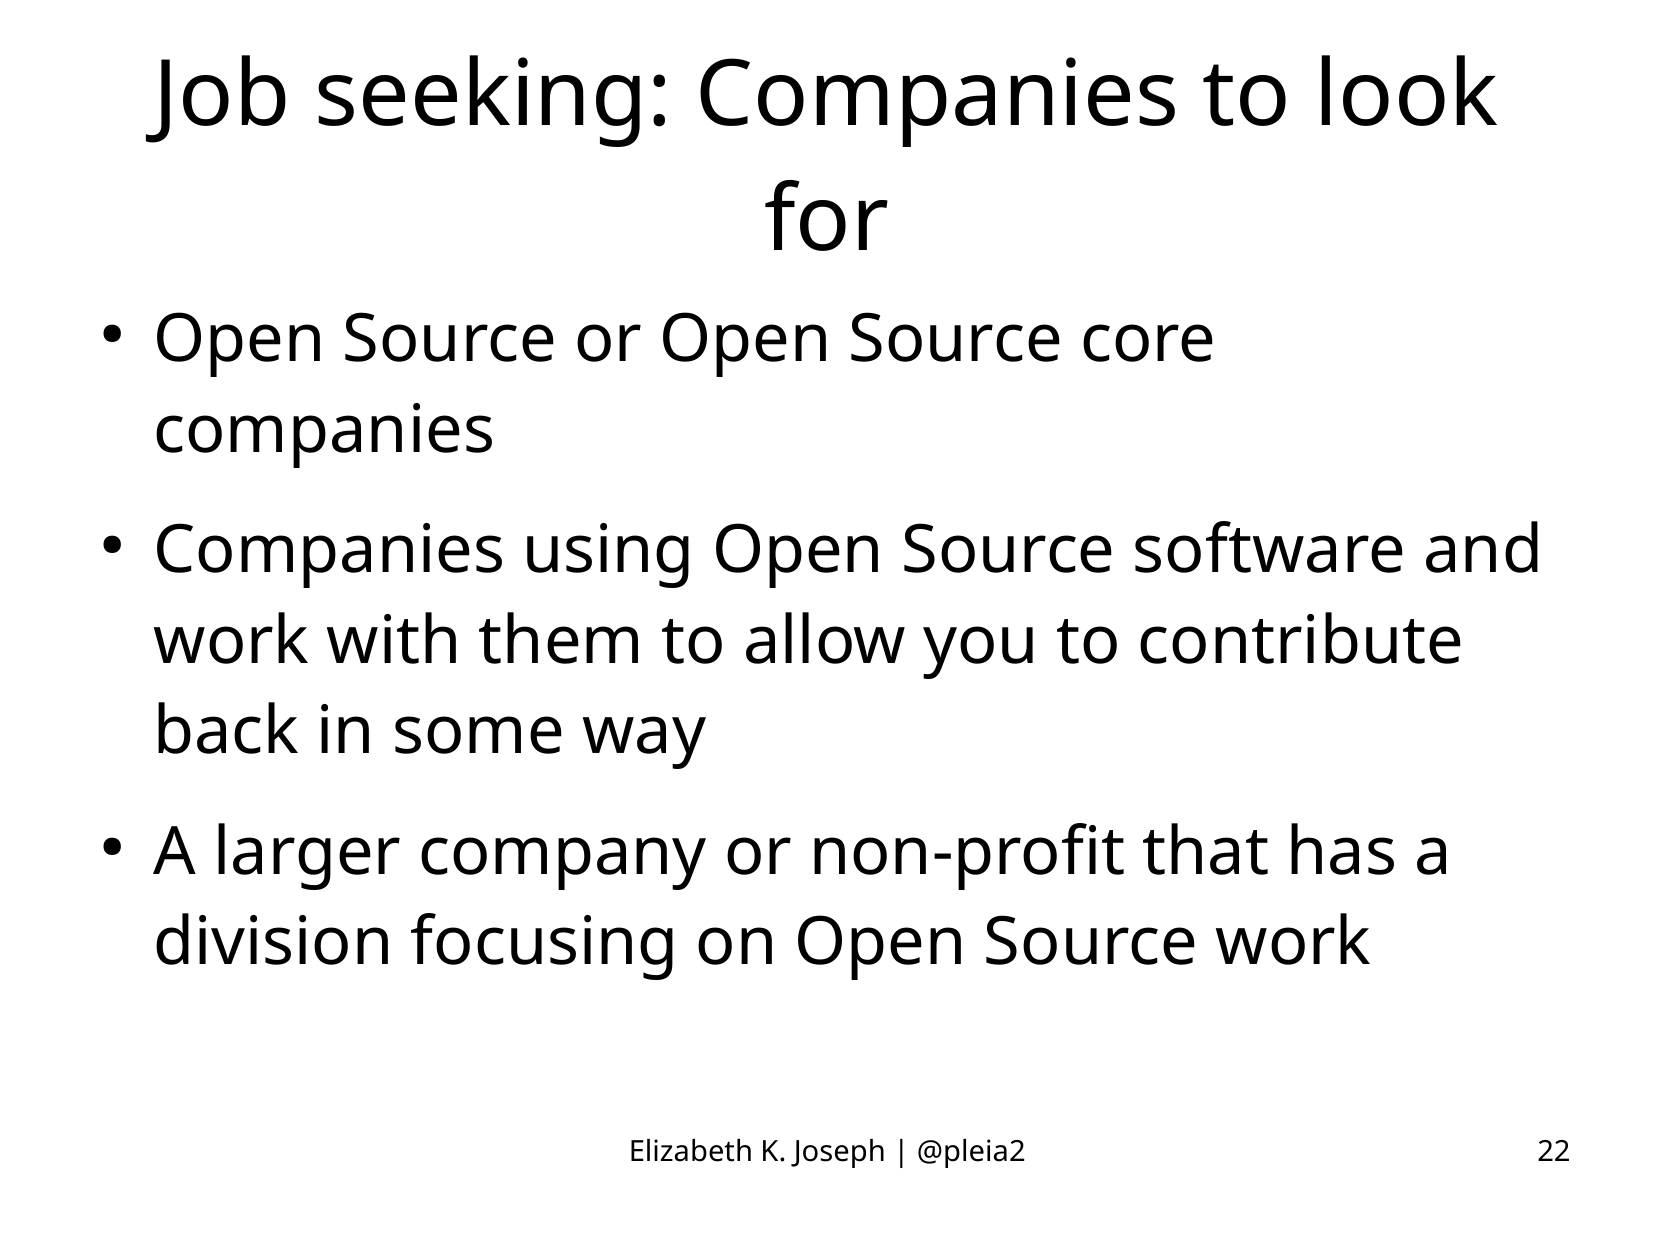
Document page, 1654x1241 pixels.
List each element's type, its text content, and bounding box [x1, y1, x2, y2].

list Open Source or Open Source core companies Companies using Open Source software and work with them to allow you to contribute back in some way A larger company or non-profit that has a division focusing on Open Source work [82, 290, 1571, 1010]
title Job seeking: Companies to look for [82, 49, 1571, 257]
